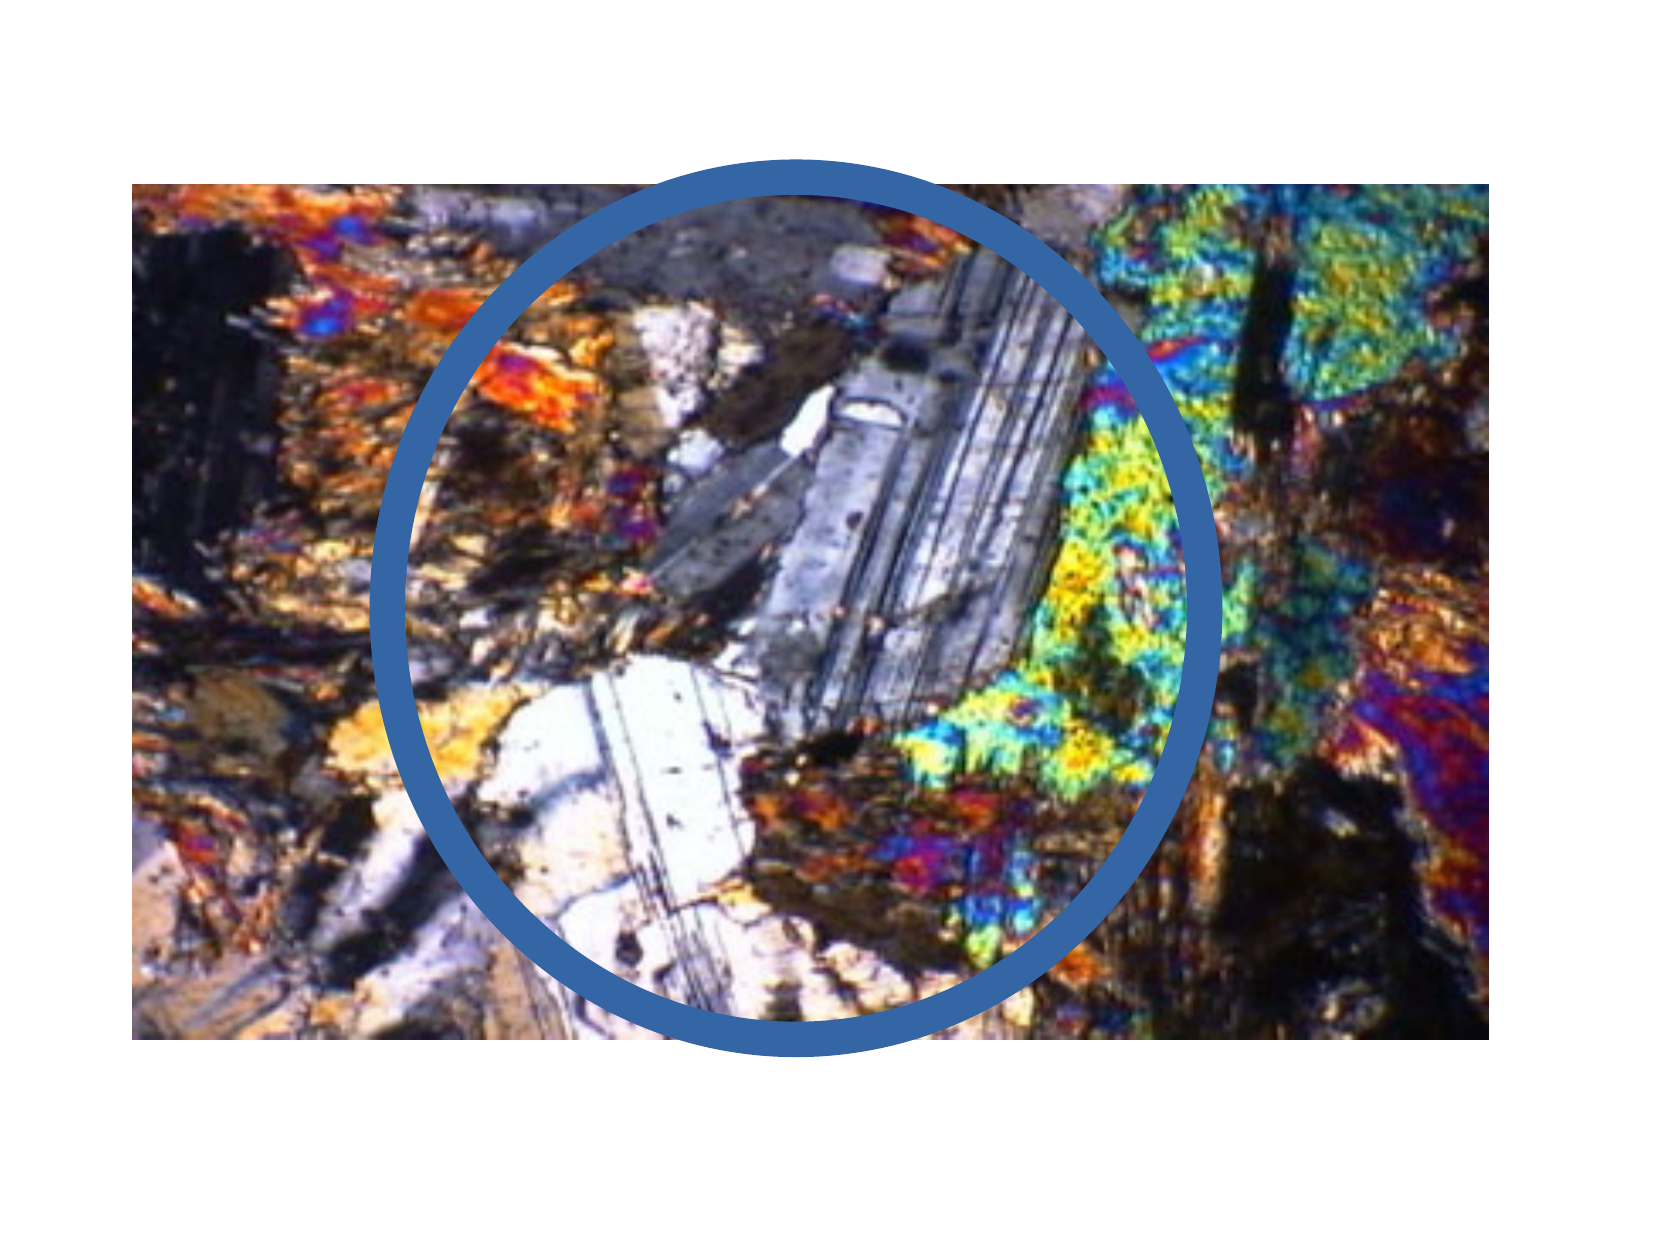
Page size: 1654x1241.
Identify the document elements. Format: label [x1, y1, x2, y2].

picture [917, 184, 1489, 1040]
picture [406, 195, 1187, 1021]
picture [132, 184, 675, 1040]
